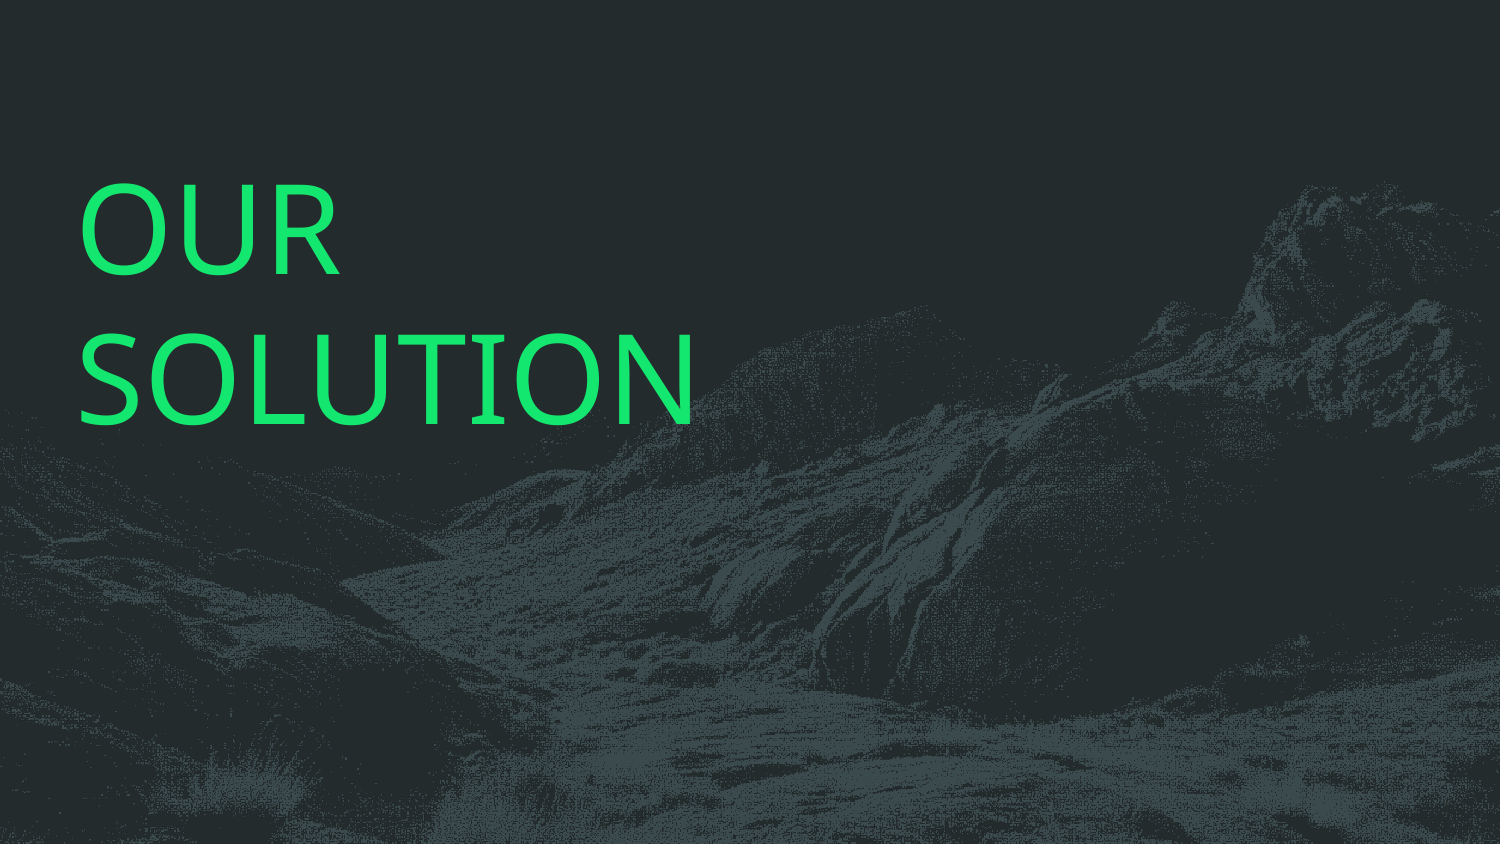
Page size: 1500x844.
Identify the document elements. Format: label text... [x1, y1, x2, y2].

picture [0, 125, 1500, 844]
text_box OUR SOLUTION [75, 149, 946, 450]
